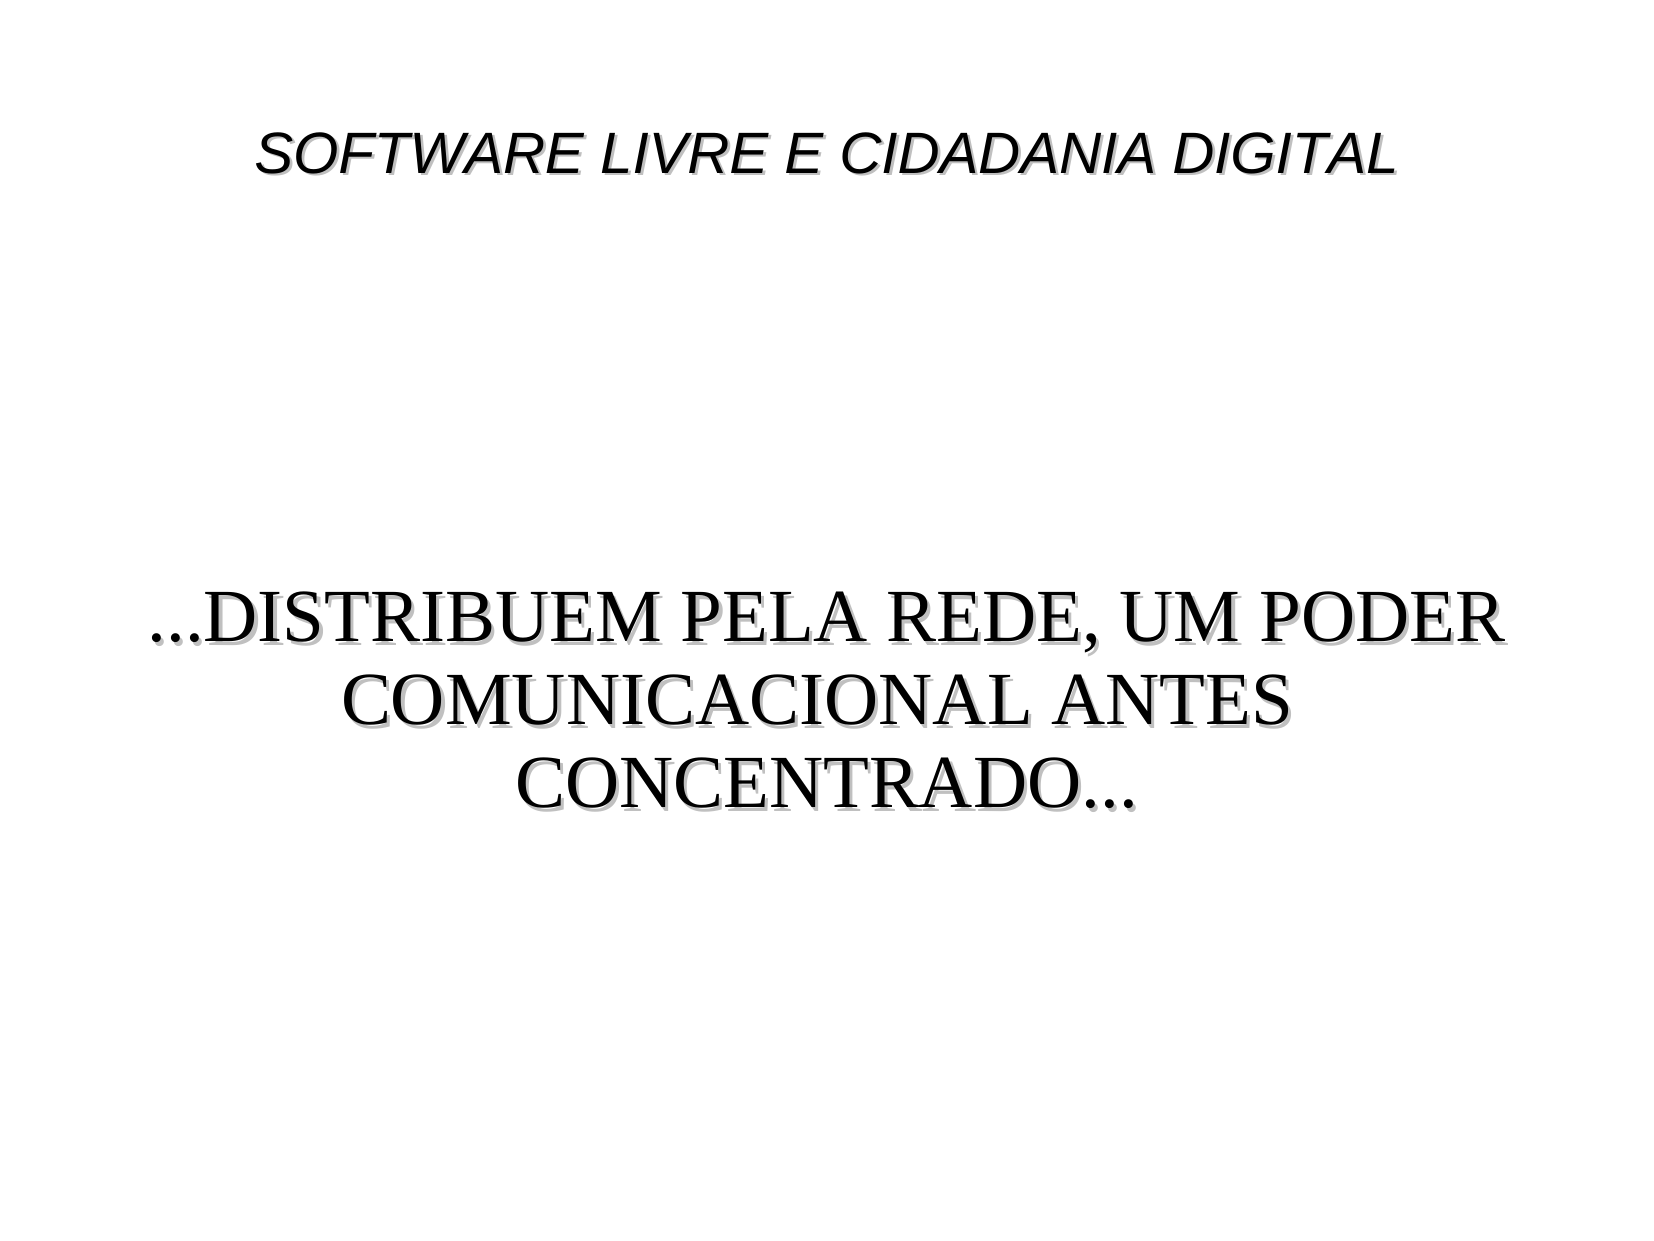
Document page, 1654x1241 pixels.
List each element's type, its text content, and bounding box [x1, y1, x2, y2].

title SOFTWARE LIVRE E CIDADANIA DIGITAL [82, 49, 1571, 257]
subtitle ...DISTRIBUEM PELA REDE, UM PODER COMUNICACIONAL ANTES CONCENTRADO... [82, 290, 1571, 1109]
